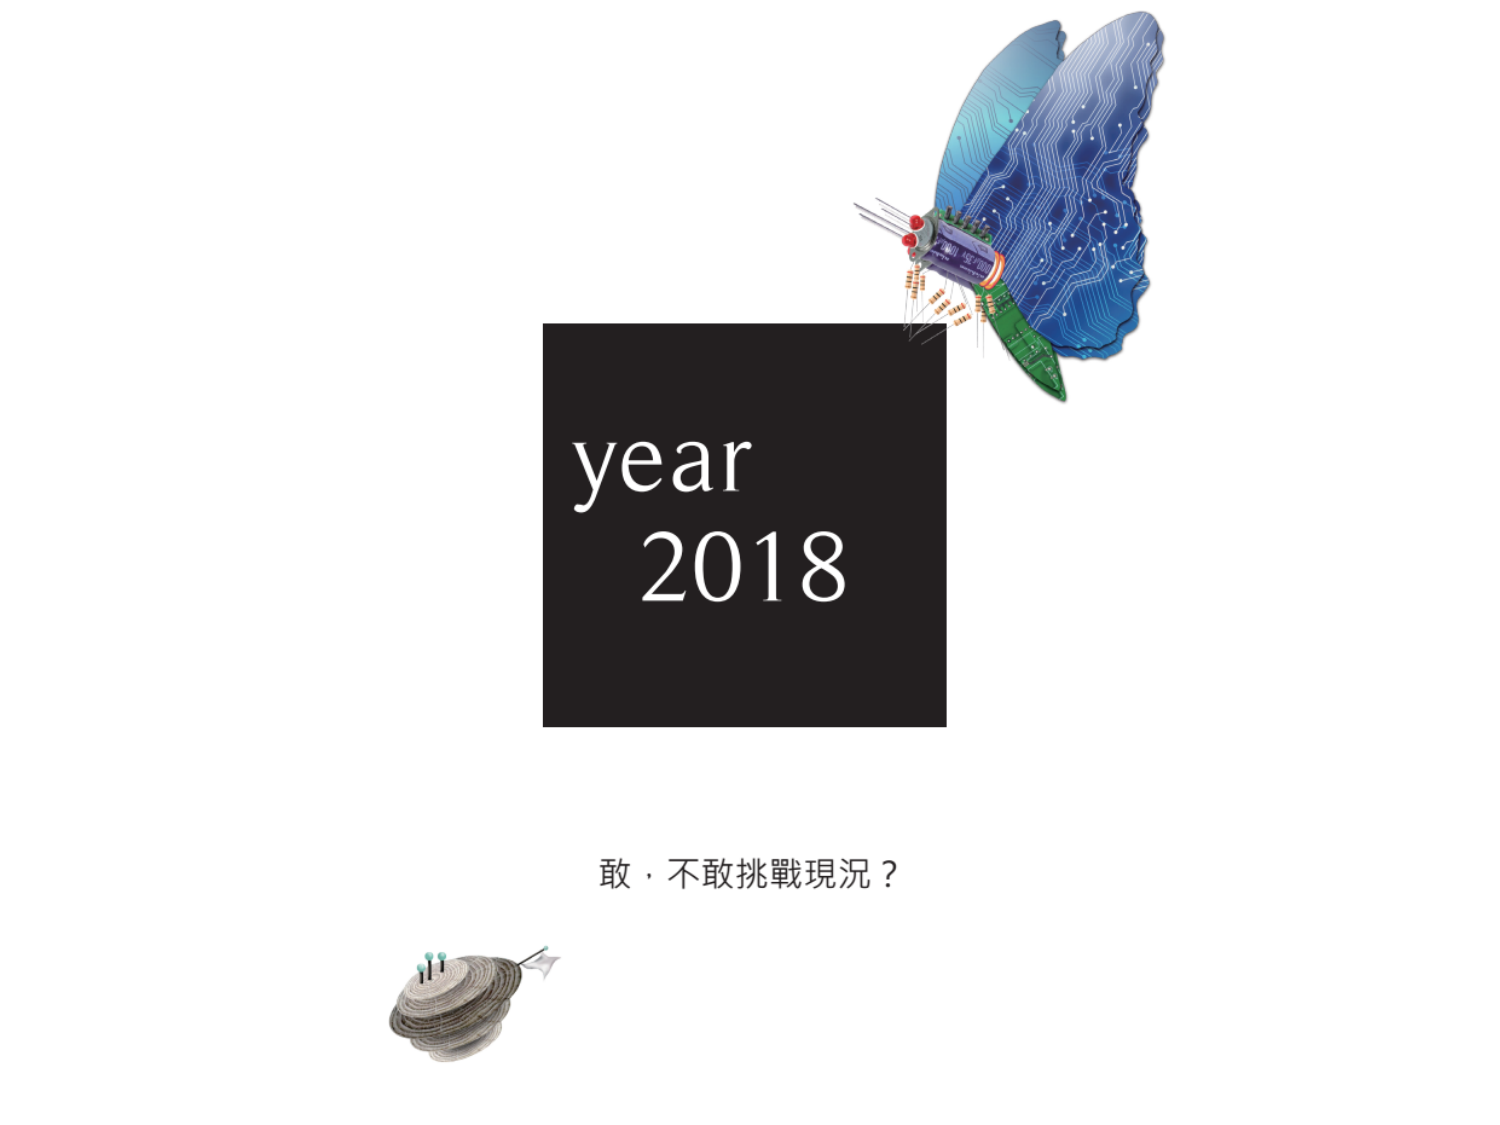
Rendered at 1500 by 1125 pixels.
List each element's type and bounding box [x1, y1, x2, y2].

picture [242, 2, 1284, 1125]
